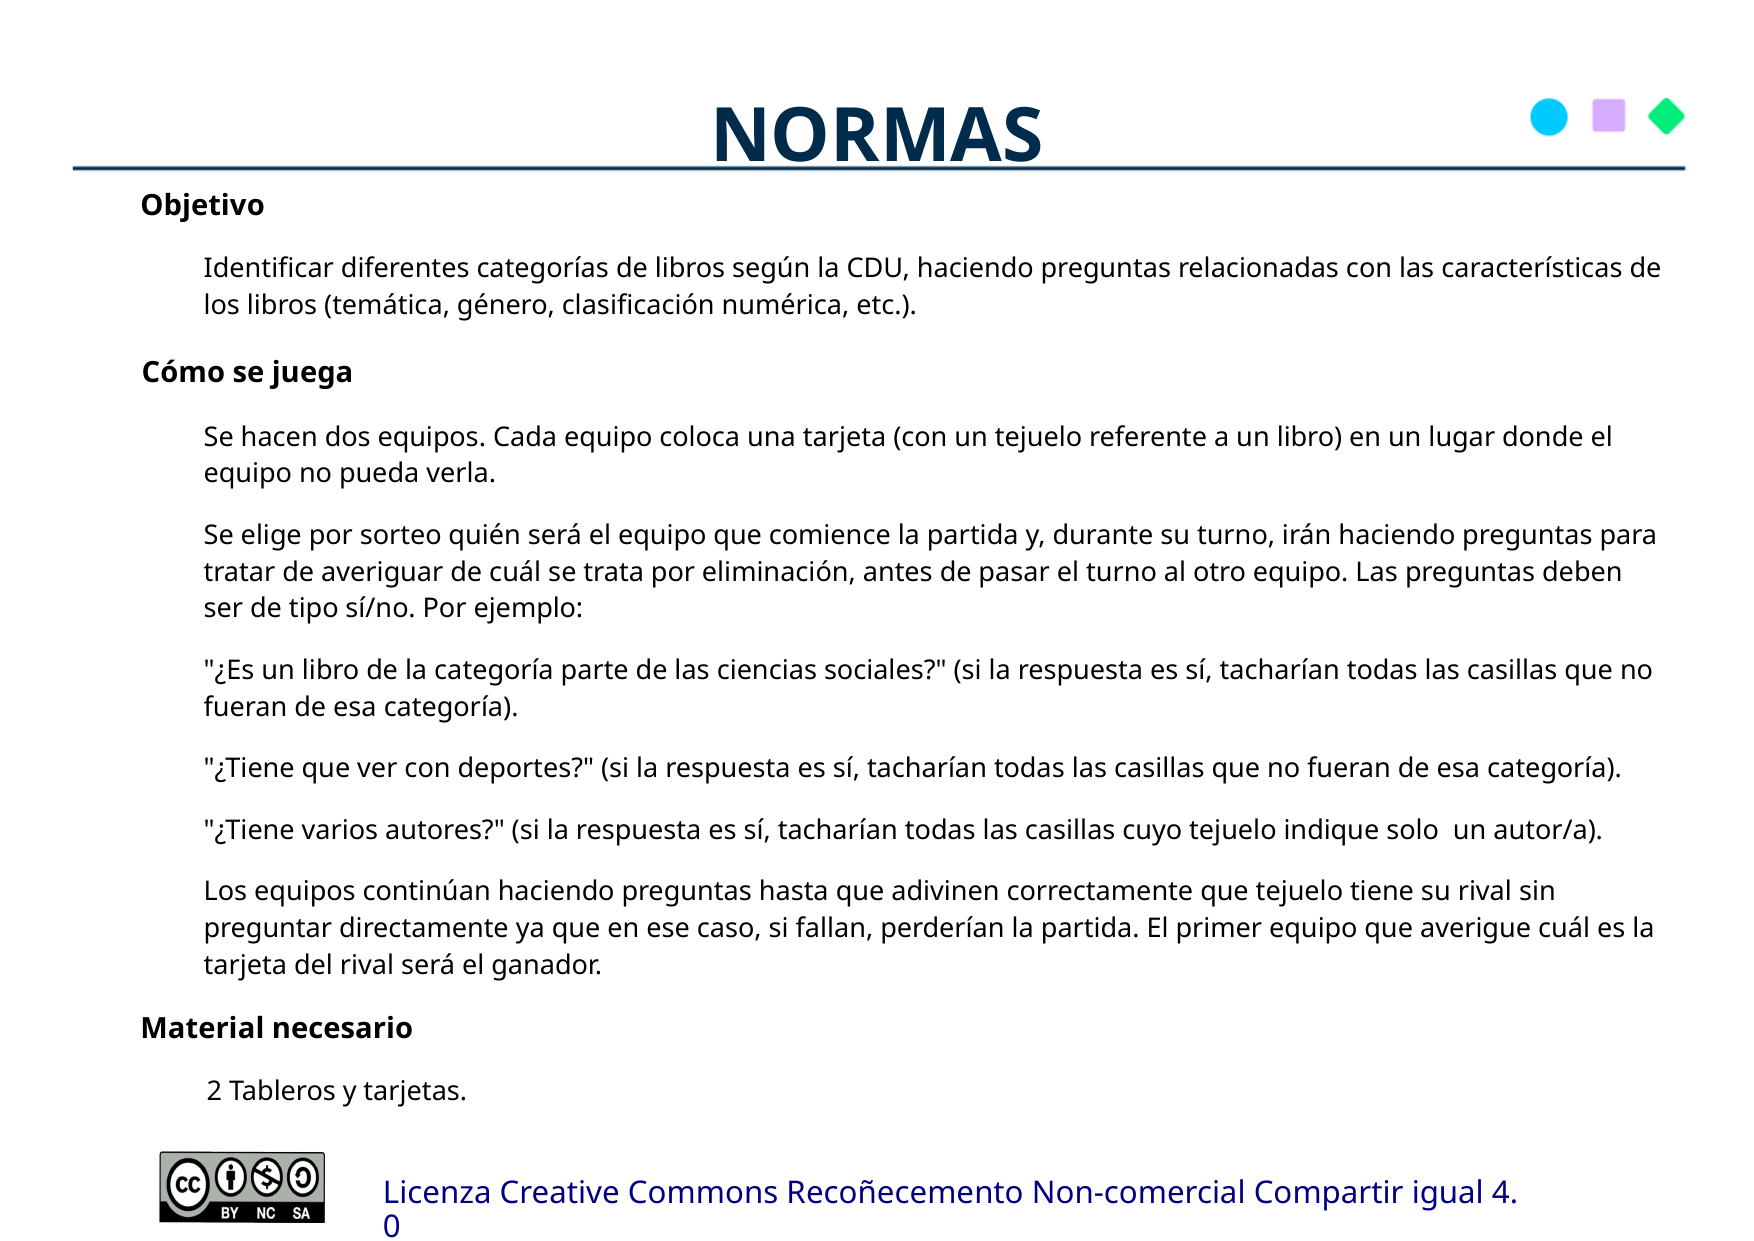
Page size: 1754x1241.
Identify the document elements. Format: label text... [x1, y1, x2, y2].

picture [59, 70, 1695, 194]
text_box Objetivo Identificar diferentes categorías de libros según la CDU, haciendo preguntas relacionadas con las características de los libros (temática, género, clasificación numérica, etc.). Cómo se juega Se hacen dos equipos. Cada equipo coloca una tarjeta (con un tejuelo referente a un libro) en un lugar donde el equipo no pueda verla. Se elige por sorteo quién será el equipo que comience la partida y, durante su turno, irán haciendo preguntas para tratar de averiguar de cuál se trata por eliminación, antes de pasar el turno al otro equipo. Las preguntas deben ser de tipo sí/no. Por ejemplo: "¿Es un libro de la categoría parte de las ciencias sociales?" (si la respuesta es sí, tacharían todas las casillas que no fueran de esa categoría). "¿Tiene que ver con deportes?" (si la respuesta es sí, tacharían todas las casillas que no fueran de esa categoría). "¿Tiene varios autores?" (si la respuesta es sí, tacharían todas las casillas cuyo tejuelo indique solo un autor/a). Los equipos continúan haciendo preguntas hasta que adivinen correctamente que tejuelo tiene su rival sin preguntar directamente ya que en ese caso, si fallan, perderían la partida. El primer equipo que averigue cuál es la tarjeta del rival será el ganador. Material necesario 2 Tableros y tarjetas. [118, 177, 1684, 1161]
text_box Licenza Creative Commons Recoñecemento Non-comercial Compartir igual 4.0 [368, 1161, 1536, 1241]
picture [159, 1161, 325, 1223]
